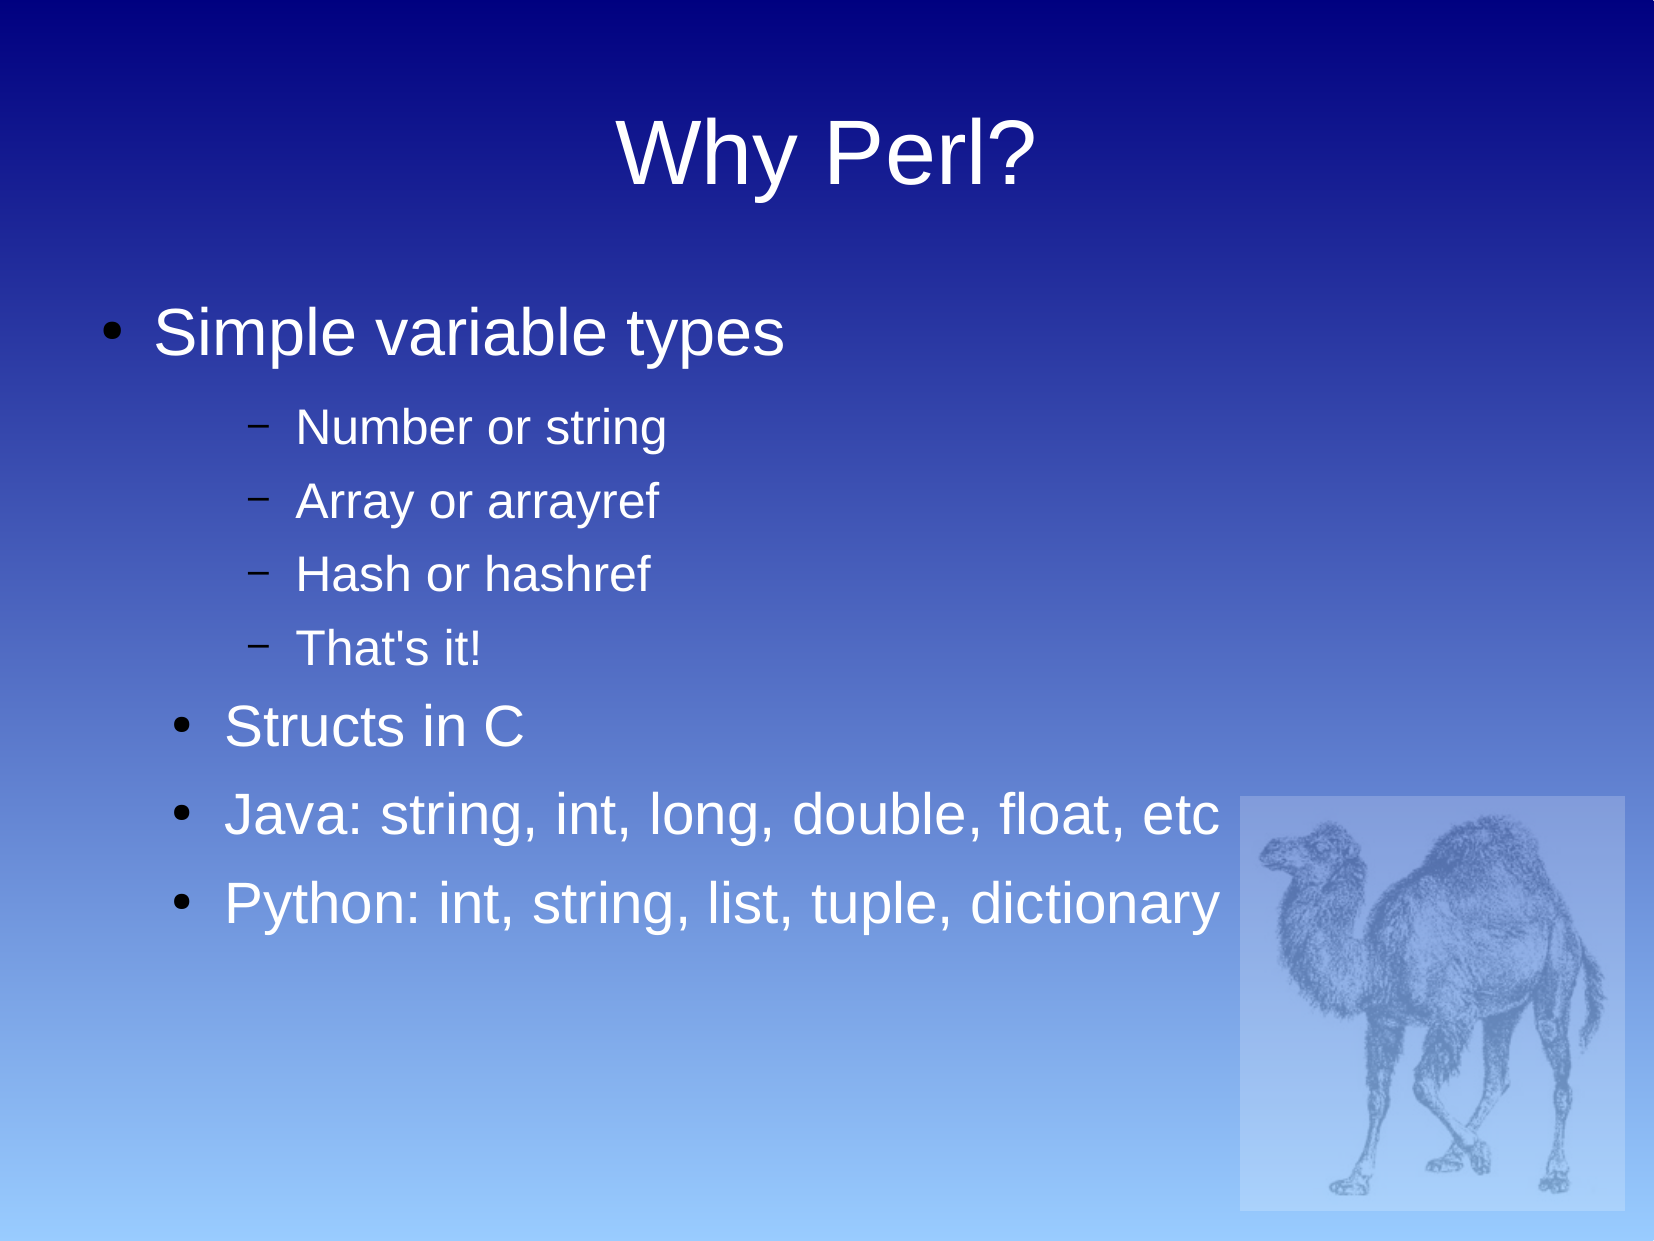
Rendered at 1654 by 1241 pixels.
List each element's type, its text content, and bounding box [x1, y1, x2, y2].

title Why Perl? [82, 49, 1571, 257]
list Simple variable types Number or string Array or arrayref Hash or hashref That's it! Structs in C Java: string, int, long, double, float, etc Python: int, string, list, tuple, dictionary [82, 295, 1571, 1114]
picture [1240, 796, 1625, 1211]
